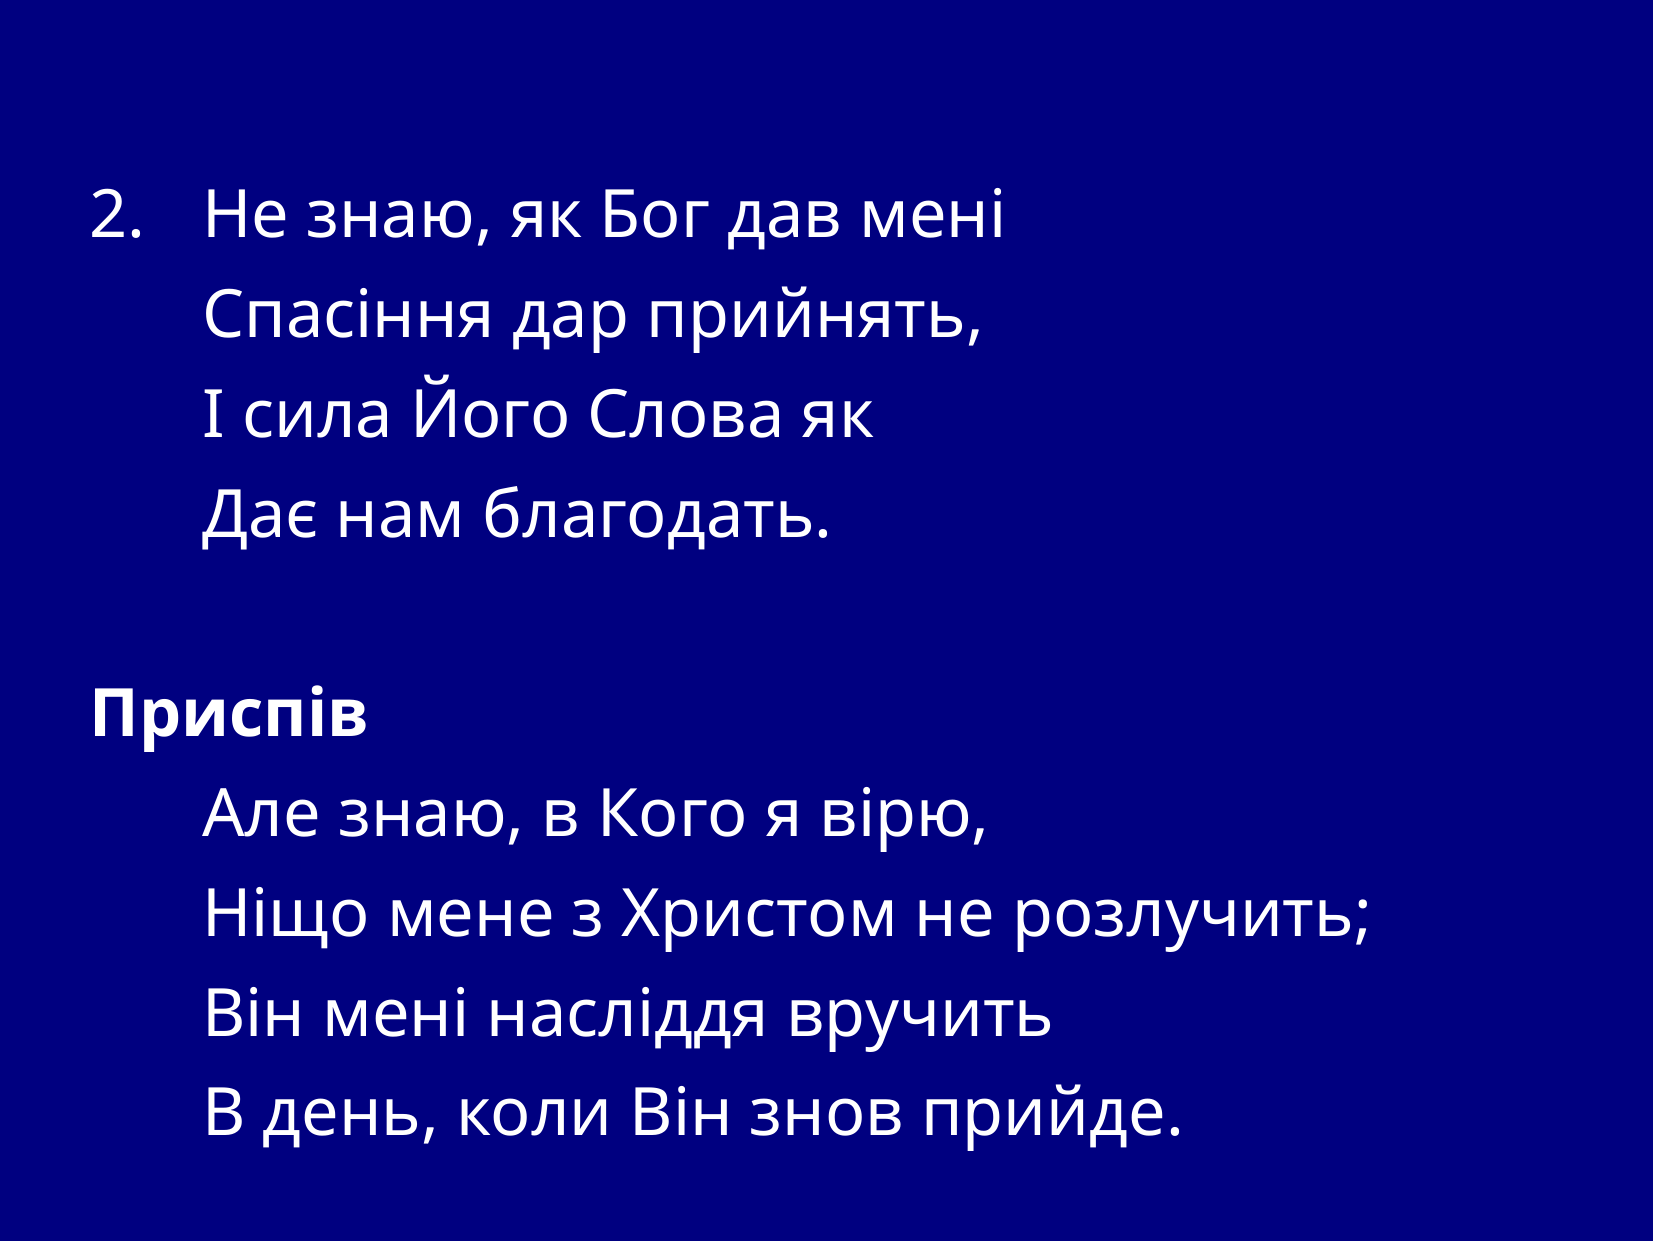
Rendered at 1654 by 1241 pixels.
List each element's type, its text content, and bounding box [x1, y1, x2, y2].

text_box 2. Не знаю, як Бог дав мені Спасіння дар прийнять, І сила Його Слова як Дає нам благодать. Приспів Але знаю, в Кого я вірю, Ніщо мене з Христом не розлучить; Він мені насліддя вручить В день, коли Він знов прийде. [75, 150, 1576, 1163]
